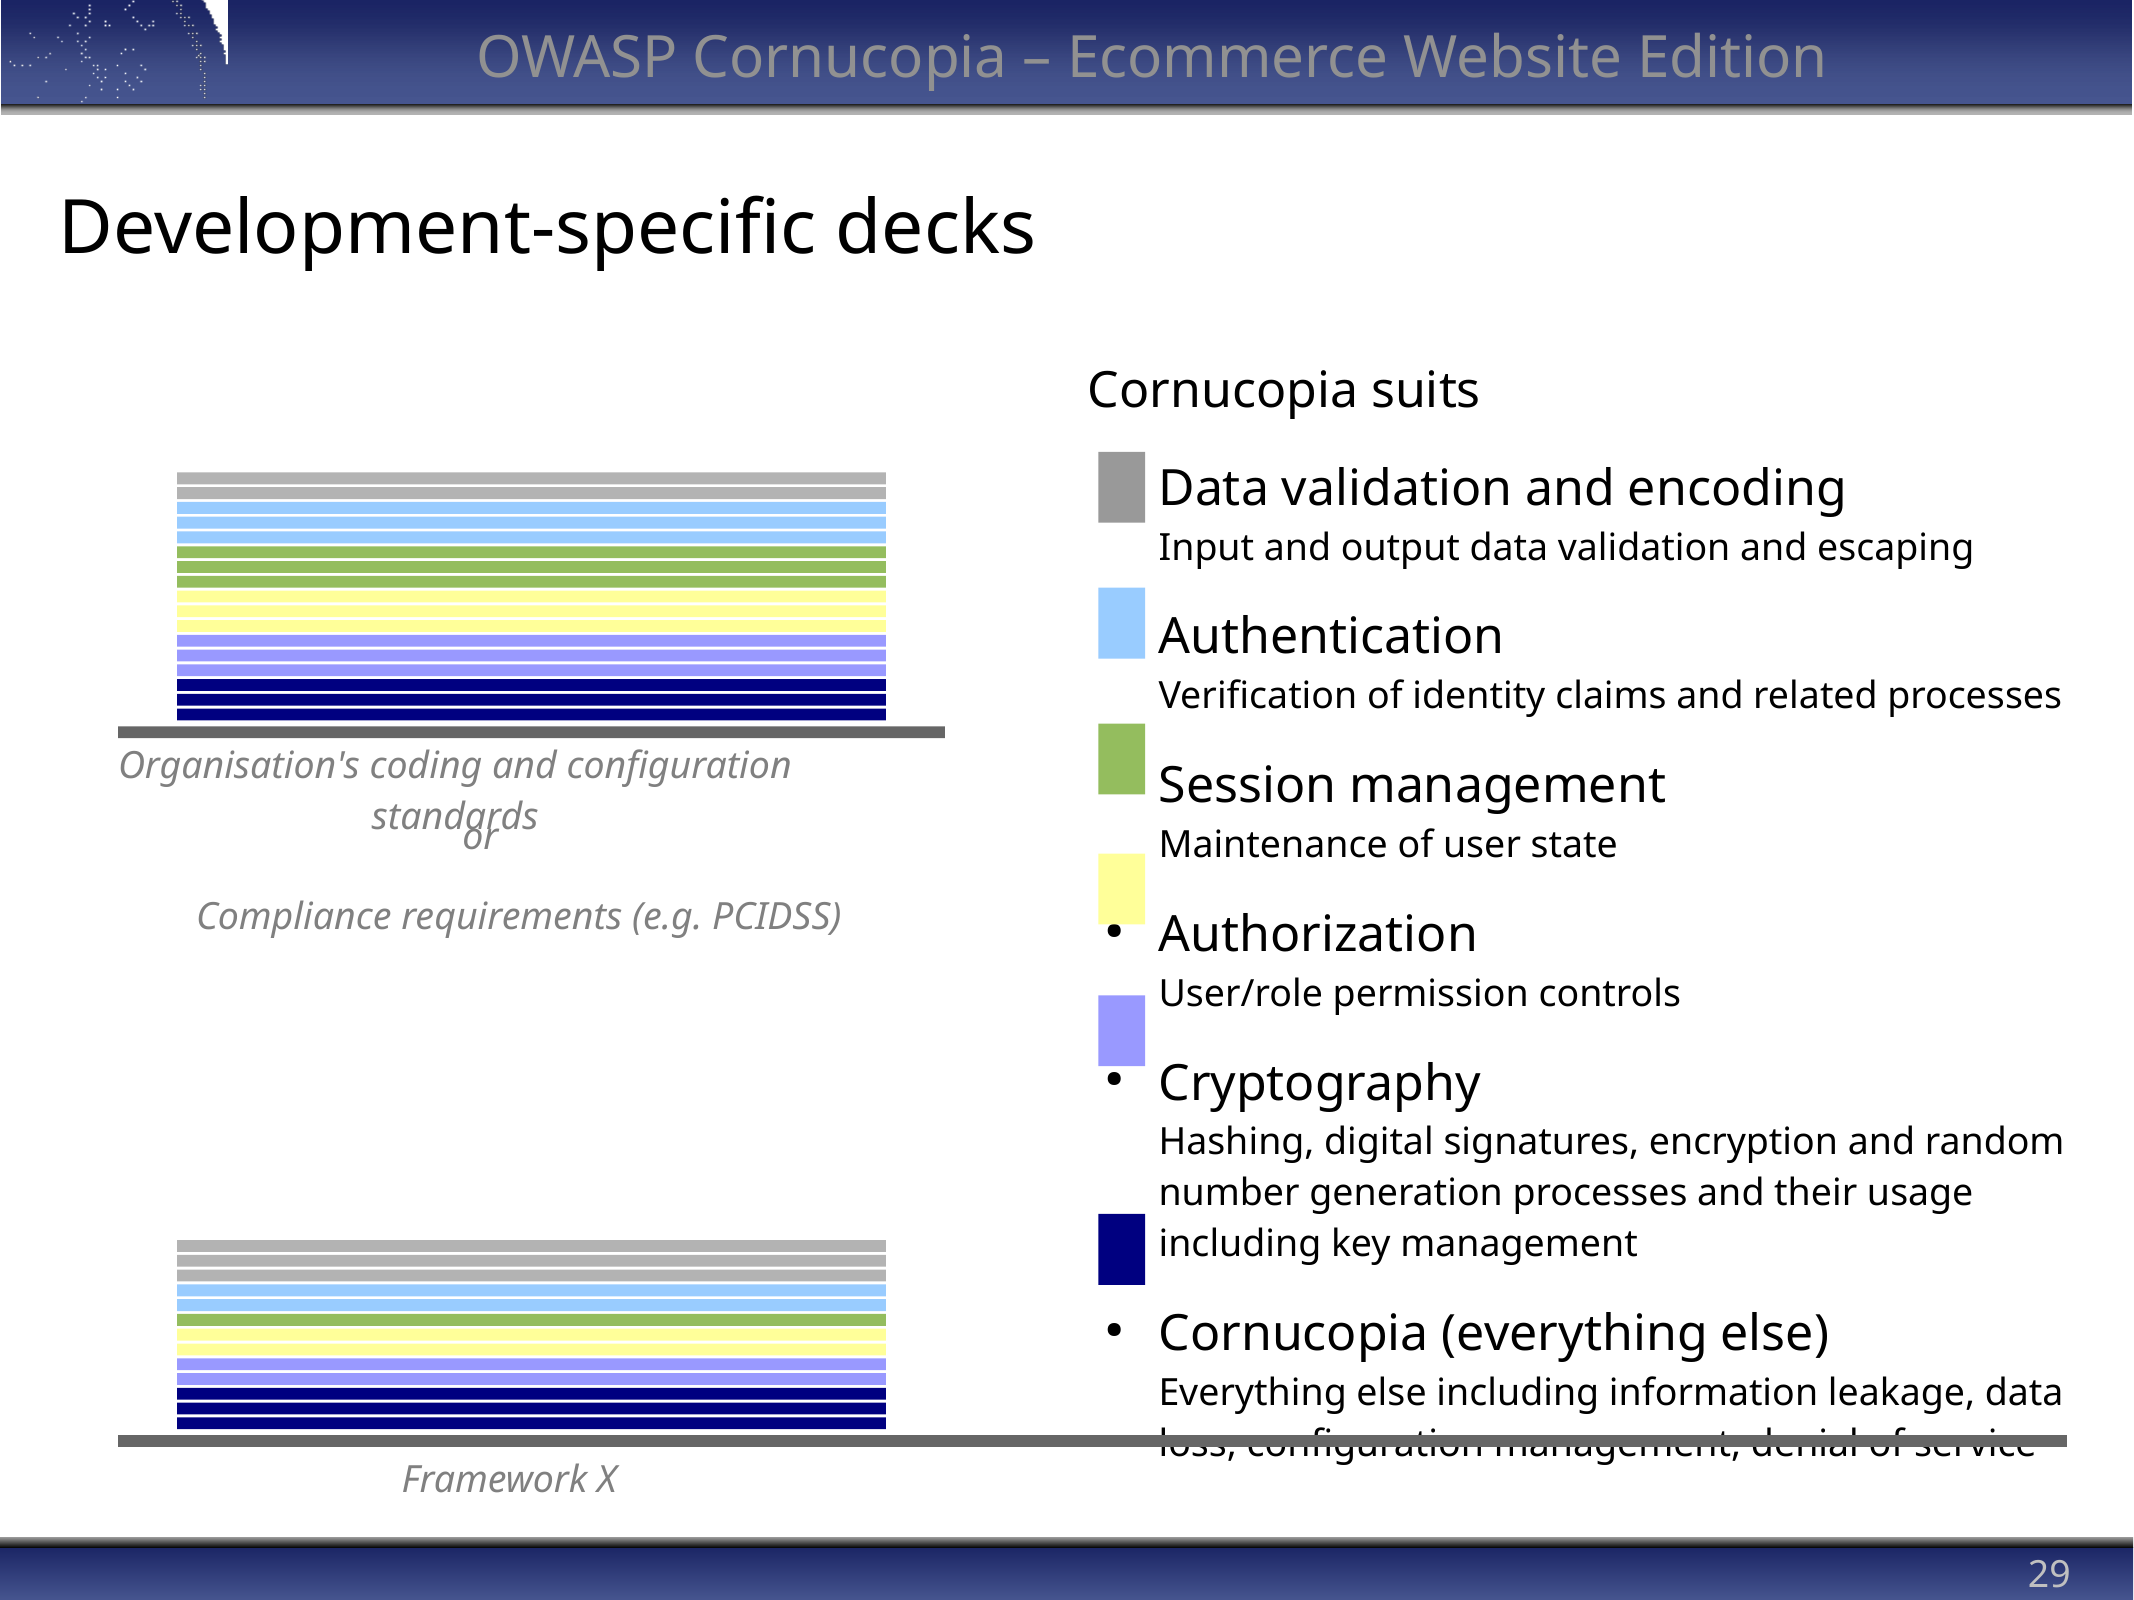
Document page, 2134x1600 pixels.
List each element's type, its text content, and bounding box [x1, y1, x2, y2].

list [177, 531, 886, 544]
list [177, 1373, 886, 1385]
list [177, 693, 886, 706]
list [1098, 723, 1146, 795]
list [177, 605, 886, 618]
title Development-specific decks [58, 124, 2126, 325]
list [177, 1313, 886, 1326]
list [177, 1402, 886, 1415]
list [1098, 1213, 1146, 1285]
list [177, 649, 886, 662]
list Cornucopia suits Data validation and encoding Input and output data validation and escaping Authentication Verification of identity claims and related processes Session management Maintenance of user state Authorization User/role permission controls Cryptography Hashing, digital signatures, encryption and random number generation processes and their usage including key management Cornucopia (everything else) Everything else including information leakage, data loss, configuration management, denial of service [1087, 354, 2068, 1536]
list [177, 546, 886, 559]
list [177, 1254, 886, 1267]
list [177, 679, 886, 691]
list [177, 561, 886, 573]
list Organisation's coding and configuration standards [118, 739, 945, 798]
list [1098, 451, 1146, 523]
list [177, 590, 886, 603]
list [177, 1284, 886, 1297]
list [177, 1269, 886, 1282]
list [1098, 853, 1146, 925]
list [177, 516, 886, 529]
list Framework X [401, 1452, 638, 1506]
list [177, 1328, 886, 1341]
list [177, 1240, 886, 1252]
list [177, 487, 886, 500]
list [177, 1299, 886, 1312]
list [118, 726, 945, 739]
list [177, 1358, 886, 1371]
list [177, 708, 886, 721]
list [177, 1417, 886, 1430]
list or Compliance requirements (e.g. PCIDSS) [118, 809, 945, 993]
list [177, 634, 886, 647]
list [177, 575, 886, 588]
list [177, 1343, 886, 1356]
list [1098, 587, 1146, 659]
list [177, 664, 886, 677]
list [1098, 995, 1146, 1067]
list [177, 472, 886, 485]
list [177, 501, 886, 514]
list [177, 1387, 886, 1400]
list [177, 620, 886, 632]
list [118, 1435, 2067, 1447]
